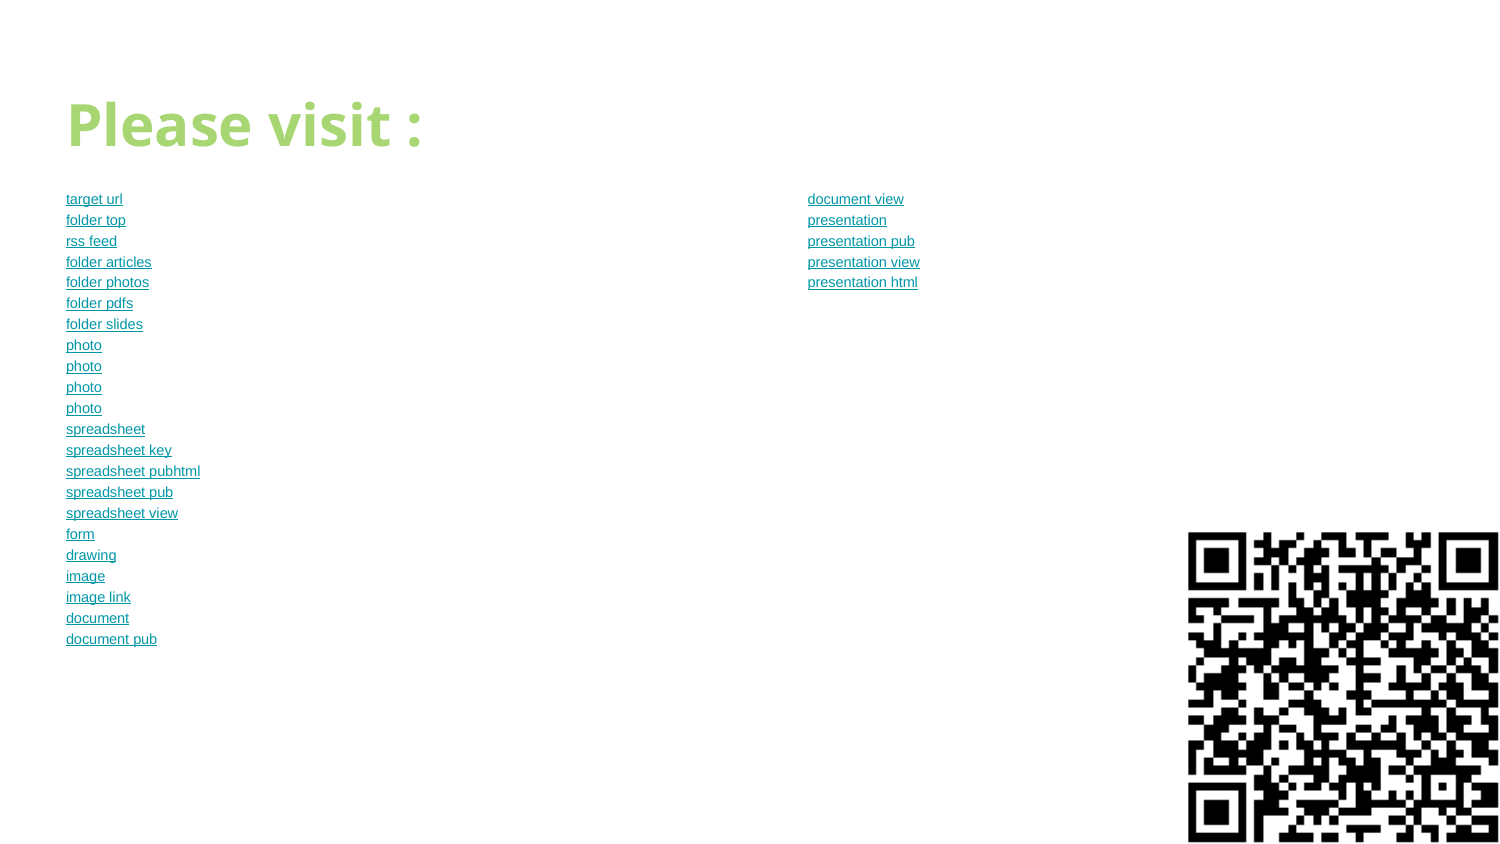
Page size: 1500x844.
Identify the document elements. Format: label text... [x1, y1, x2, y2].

title Please visit : [51, 72, 1449, 167]
list document view presentation presentation pub presentation view presentation html [792, 189, 1449, 750]
picture [1187, 531, 1500, 844]
list target url folder top rss feed folder articles folder photos folder pdfs folder slides photo photo photo photo spreadsheet spreadsheet key spreadsheet pubhtml spreadsheet pub spreadsheet view form drawing image image link document document pub [51, 189, 708, 750]
